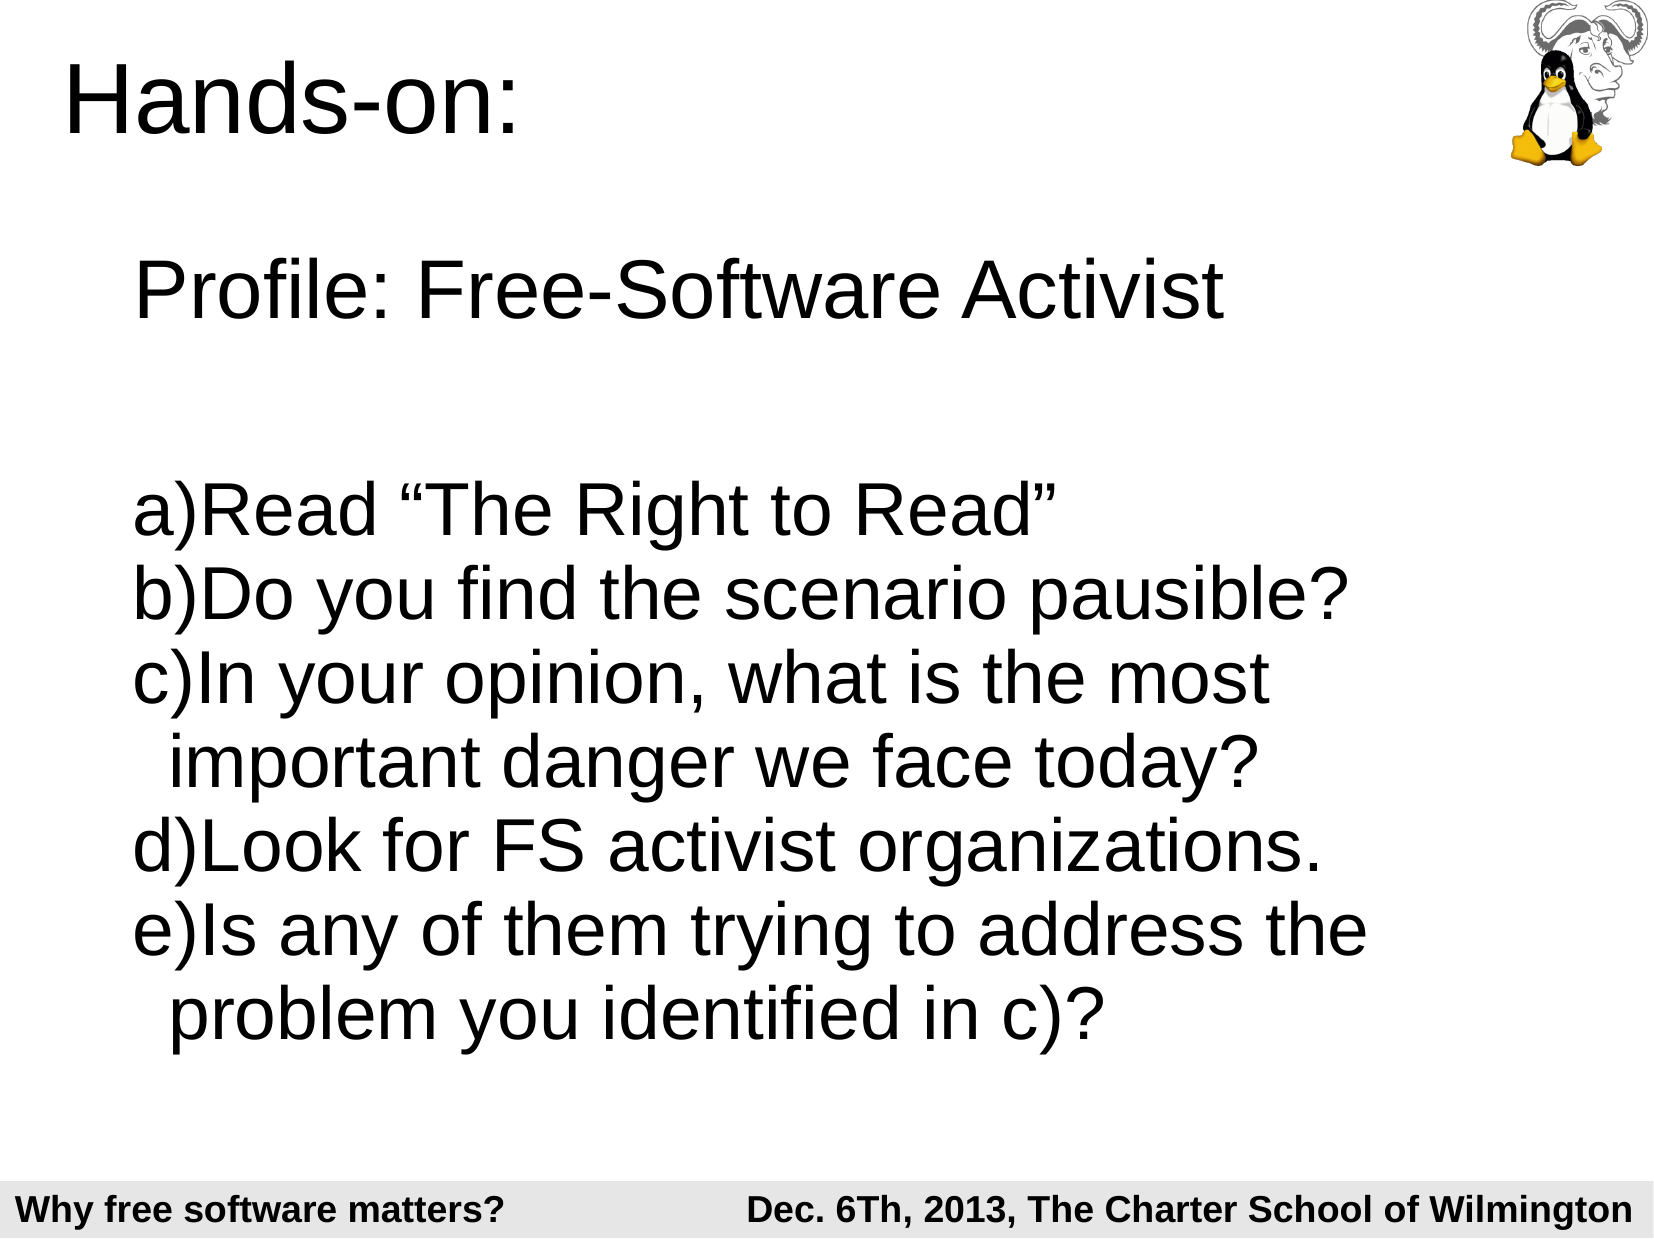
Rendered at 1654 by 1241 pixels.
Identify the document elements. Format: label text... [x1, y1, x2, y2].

text_box Read “The Right to Read” Do you find the scenario pausible? In your opinion, what is the most important danger we face today? Look for FS activist organizations. Is any of them trying to address the problem you identified in c)? [118, 460, 1536, 1063]
text_box Hands-on: [47, 35, 1501, 163]
text_box Profile: Free-Software Activist [119, 236, 1242, 345]
text_box Why free software matters? Dec. 6Th, 2013, The Charter School of Wilmington [0, 1181, 1654, 1238]
picture [1511, 0, 1648, 166]
